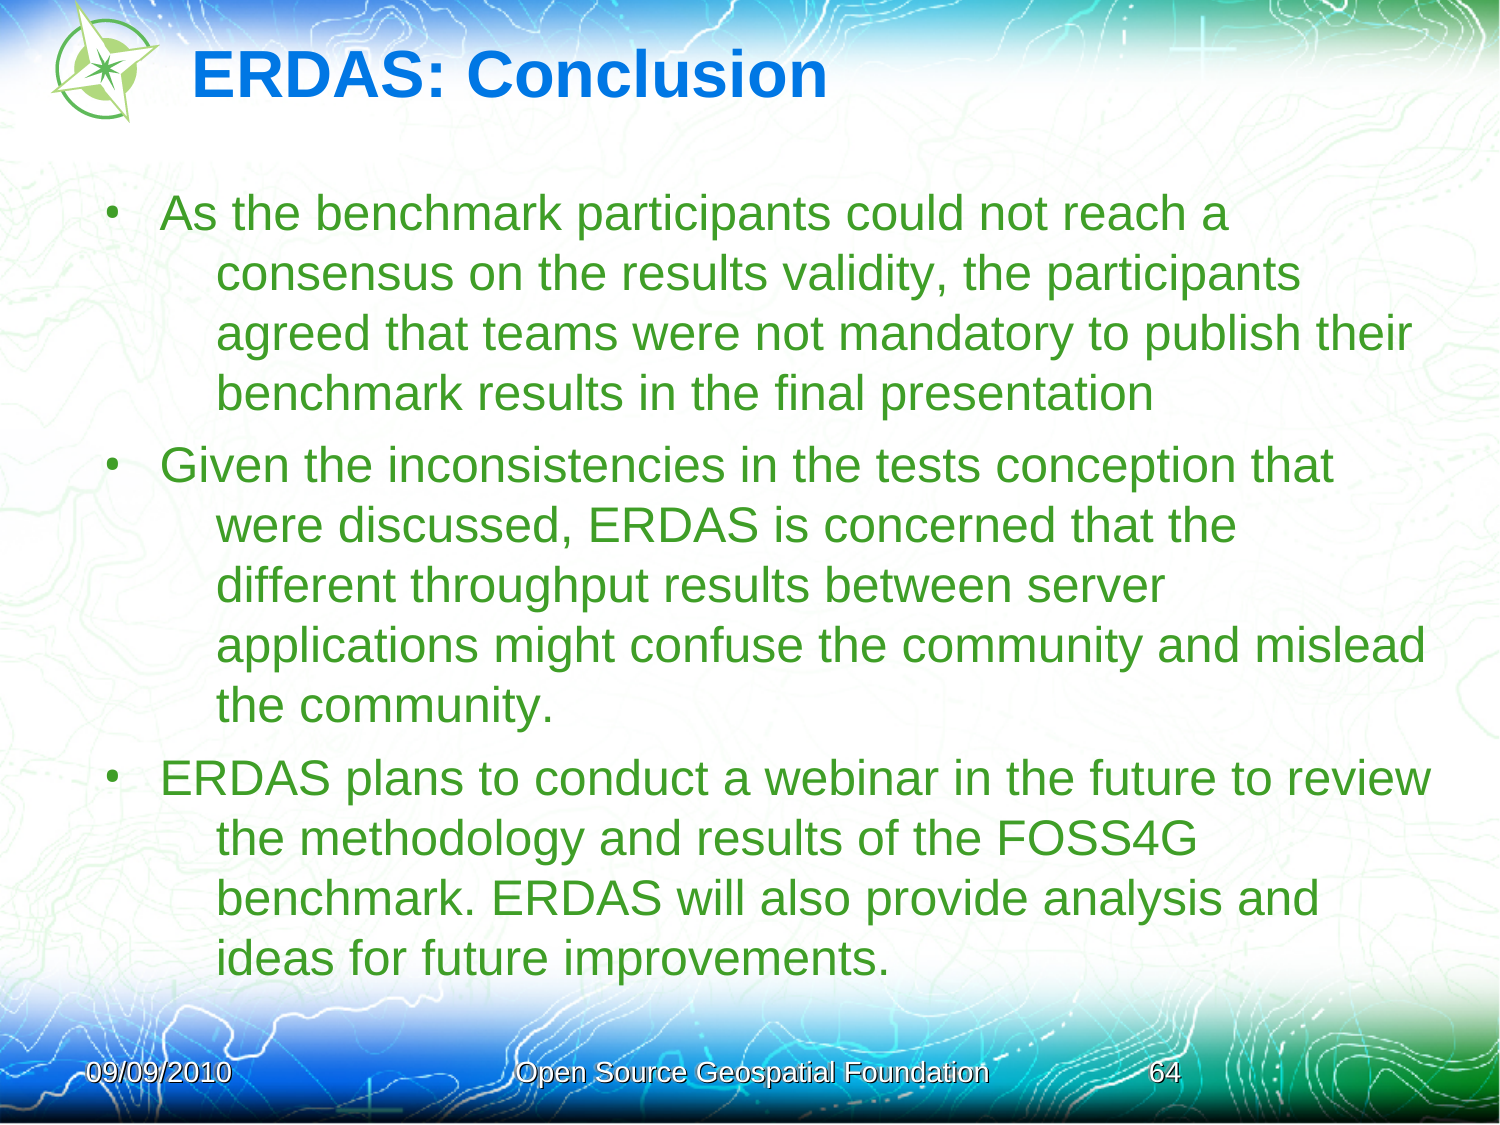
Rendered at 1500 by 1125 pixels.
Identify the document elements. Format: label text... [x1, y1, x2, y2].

text_box Open Source Geospatial Foundation [383, 1045, 1123, 1096]
text_box 09/09/2010 [71, 1045, 355, 1112]
picture [0, 0, 1500, 1125]
title ERDAS: Conclusion [177, 21, 1477, 122]
list As the benchmark participants could not reach a consensus on the results validity, the participants agreed that teams were not mandatory to publish their benchmark results in the final presentation Given the inconsistencies in the tests conception that were discussed, ERDAS is concerned that the different throughput results between server applications might confuse the community and mislead the community. ERDAS plans to conduct a webinar in the future to review the methodology and results of the FOSS4G benchmark. ERDAS will also provide analysis and ideas for future improvements. [88, 172, 1447, 1034]
text_box <number> [1134, 1045, 1447, 1112]
